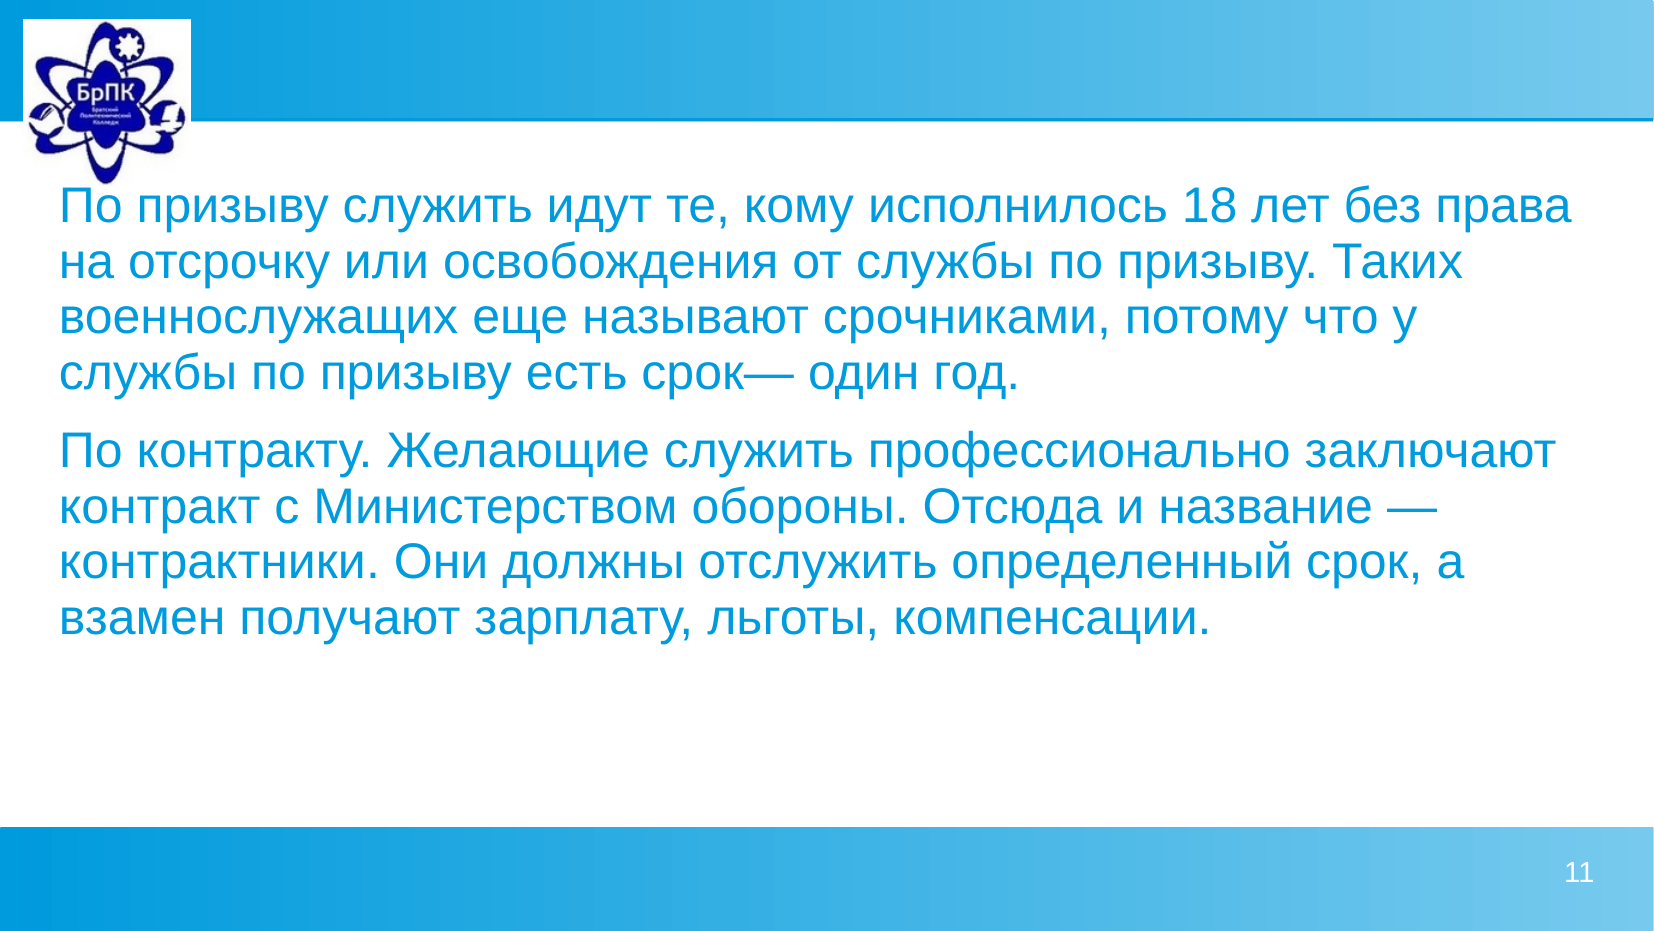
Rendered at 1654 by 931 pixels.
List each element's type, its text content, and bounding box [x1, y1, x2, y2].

picture [23, 20, 191, 187]
list По призыву служить идут те, кому исполнилось 18 лет без права на отсрочку или освобождения от службы по призыву. Таких военнослужащих еще называют срочниками, потому что у службы по призыву есть срок— один год. По контракту. Желающие служить профессионально заключают контракт с Министерством обороны. Отсюда и название — контрактники. Они должны отслужить определенный срок, а взамен получают зарплату, льготы, компенсации. [59, 177, 1595, 768]
